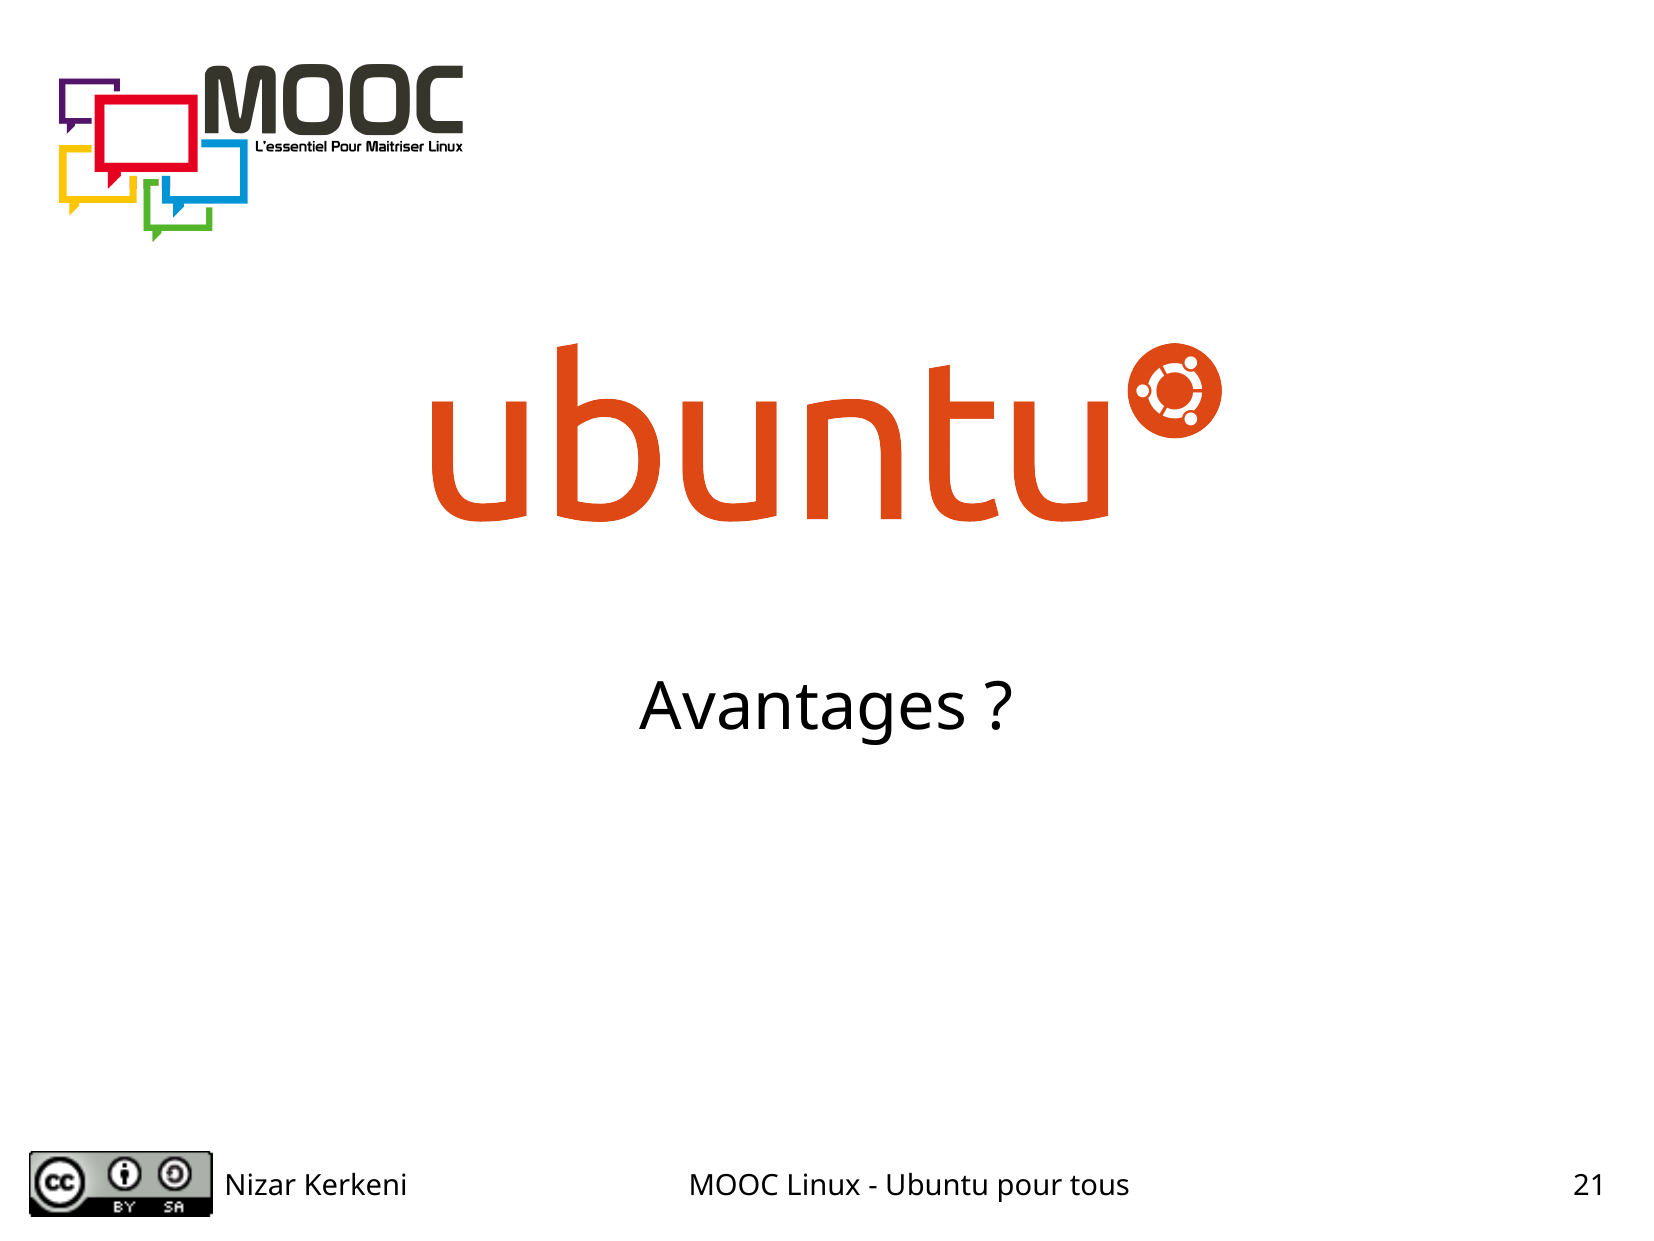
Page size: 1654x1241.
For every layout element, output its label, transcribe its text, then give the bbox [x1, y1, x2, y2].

picture [29, 1151, 213, 1217]
picture [432, 343, 1222, 522]
picture [59, 64, 463, 242]
list Avantages ? [59, 290, 1595, 1117]
